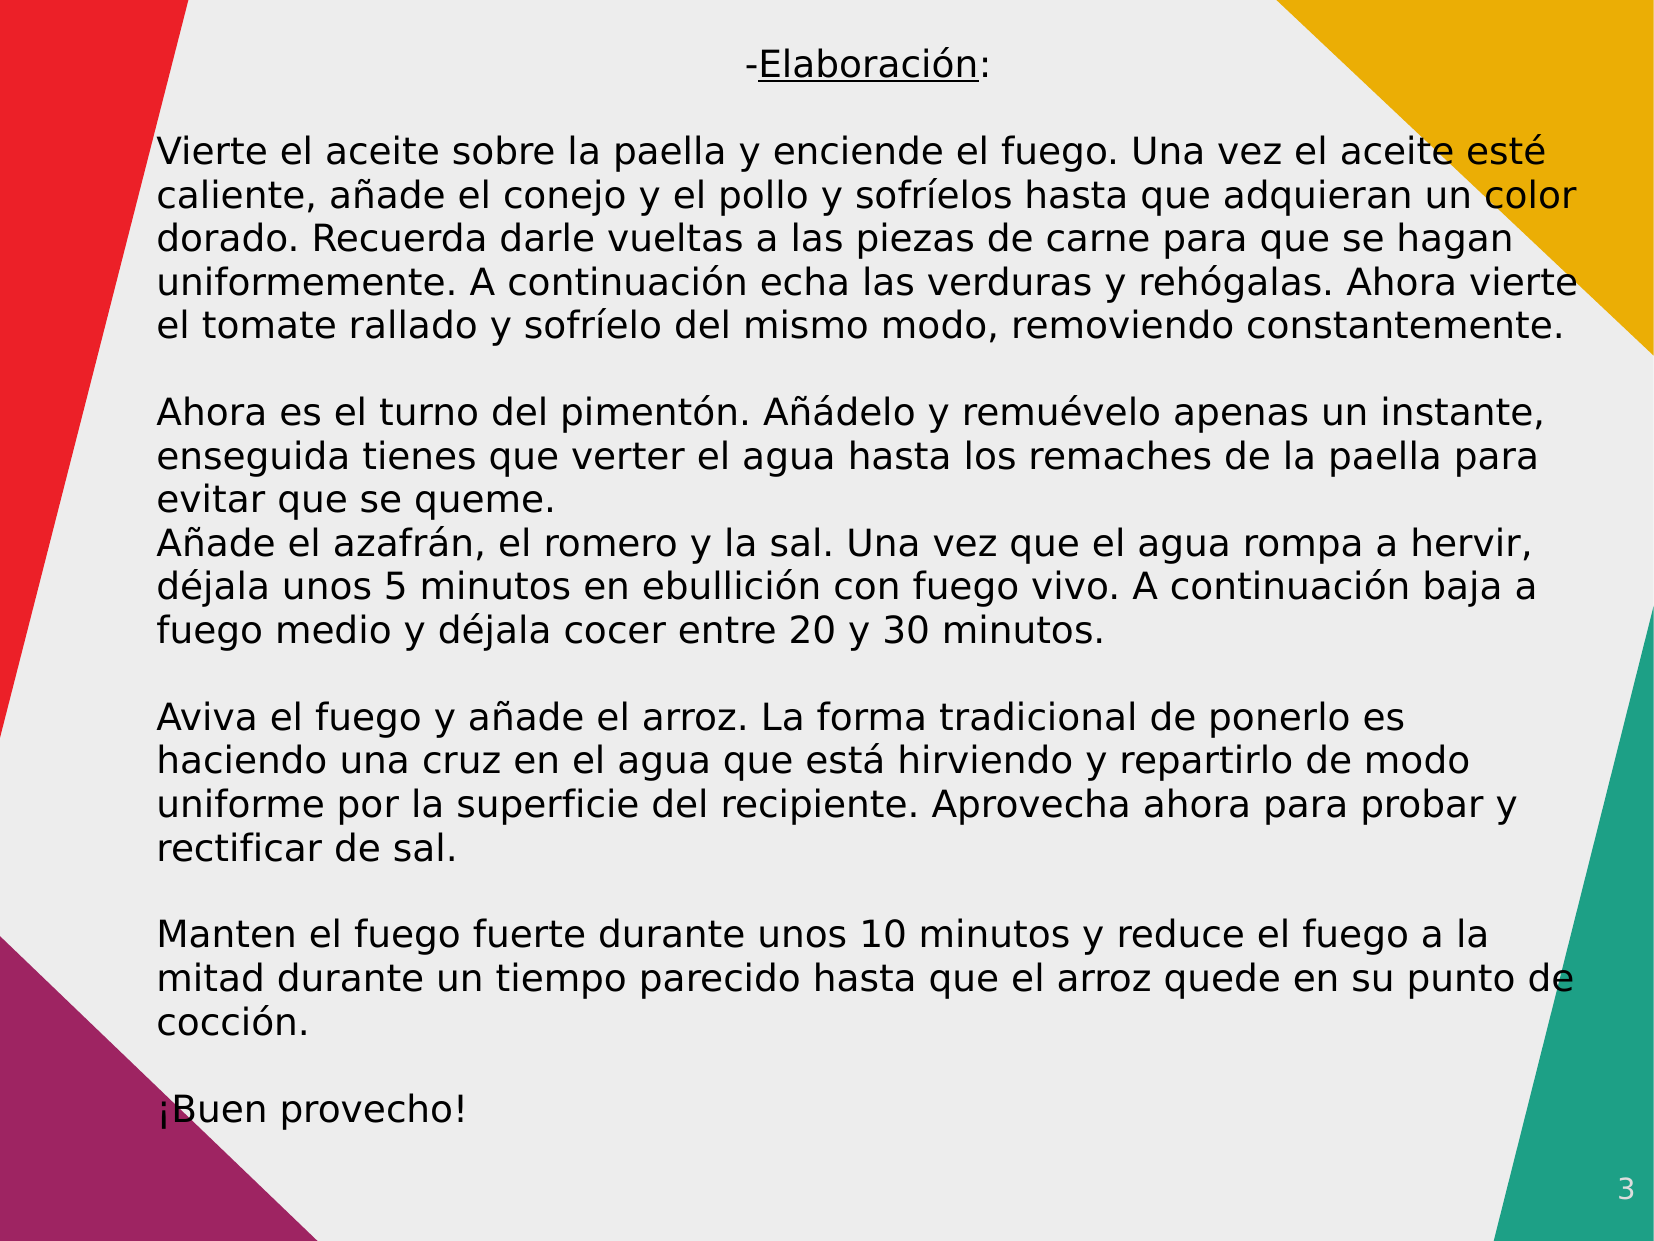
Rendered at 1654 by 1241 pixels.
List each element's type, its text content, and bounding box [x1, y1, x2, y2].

text_box -Elaboración: Vierte el aceite sobre la paella y enciende el fuego. Una vez el aceite esté caliente, añade el conejo y el pollo y sofríelos hasta que adquieran un color dorado. Recuerda darle vueltas a las piezas de carne para que se hagan uniformemente. A continuación echa las verduras y rehógalas. Ahora vierte el tomate rallado y sofríelo del mismo modo, removiendo constantemente. Ahora es el turno del pimentón. Añádelo y remuévelo apenas un instante, enseguida tienes que verter el agua hasta los remaches de la paella para evitar que se queme. Añade el azafrán, el romero y la sal. Una vez que el agua rompa a hervir, déjala unos 5 minutos en ebullición con fuego vivo. A continuación baja a fuego medio y déjala cocer entre 20 y 30 minutos. Aviva el fuego y añade el arroz. La forma tradicional de ponerlo es haciendo una cruz en el agua que está hirviendo y repartirlo de modo uniforme por la superficie del recipiente. Aprovecha ahora para probar y rectificar de sal. Manten el fuego fuerte durante unos 10 minutos y reduce el fuego a la mitad durante un tiempo parecido hasta que el arroz quede en su punto de cocción. ¡Buen provecho! [141, 35, 1595, 1241]
